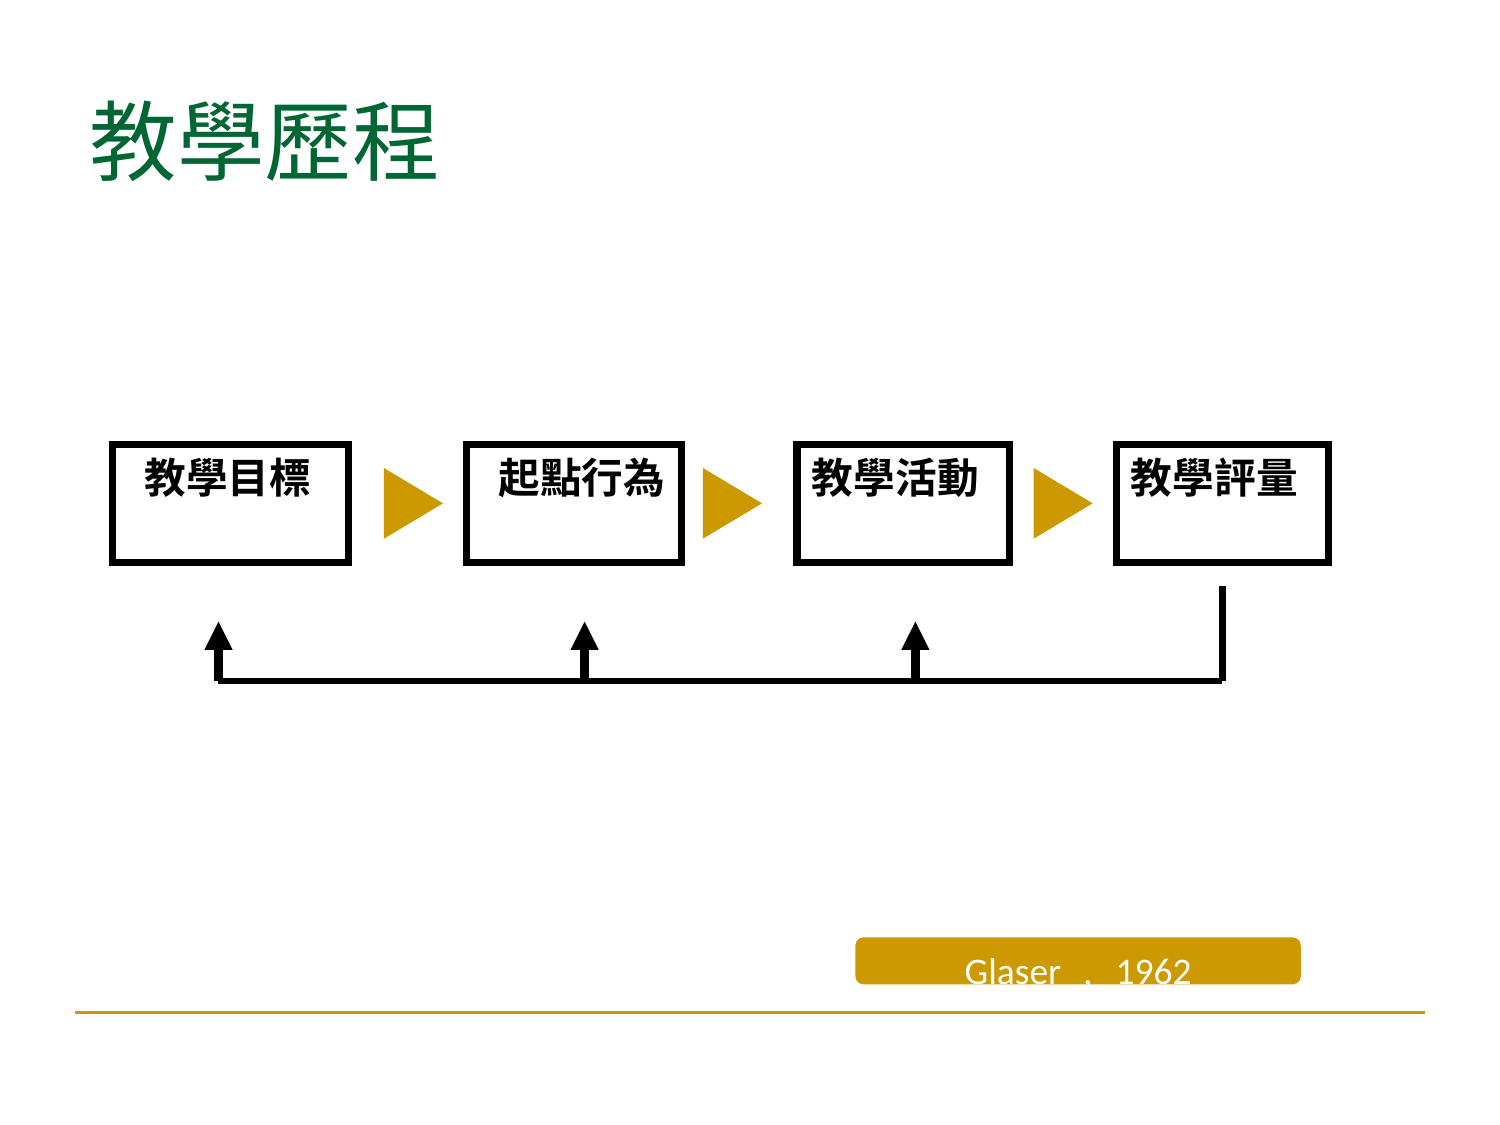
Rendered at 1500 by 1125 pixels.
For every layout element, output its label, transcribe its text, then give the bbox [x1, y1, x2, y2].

text_box 教學目標 [112, 444, 349, 563]
text_box [702, 467, 762, 539]
text_box [1033, 467, 1093, 539]
title 教學歷程 [75, 45, 1425, 233]
text_box [383, 467, 443, 539]
list [75, 262, 1425, 1006]
text_box 教學活動 [797, 444, 1010, 563]
text_box Glaser ﹐ 1962 [855, 937, 1301, 985]
text_box 教學評量 [1116, 444, 1329, 563]
text_box 起點行為 [466, 444, 682, 563]
